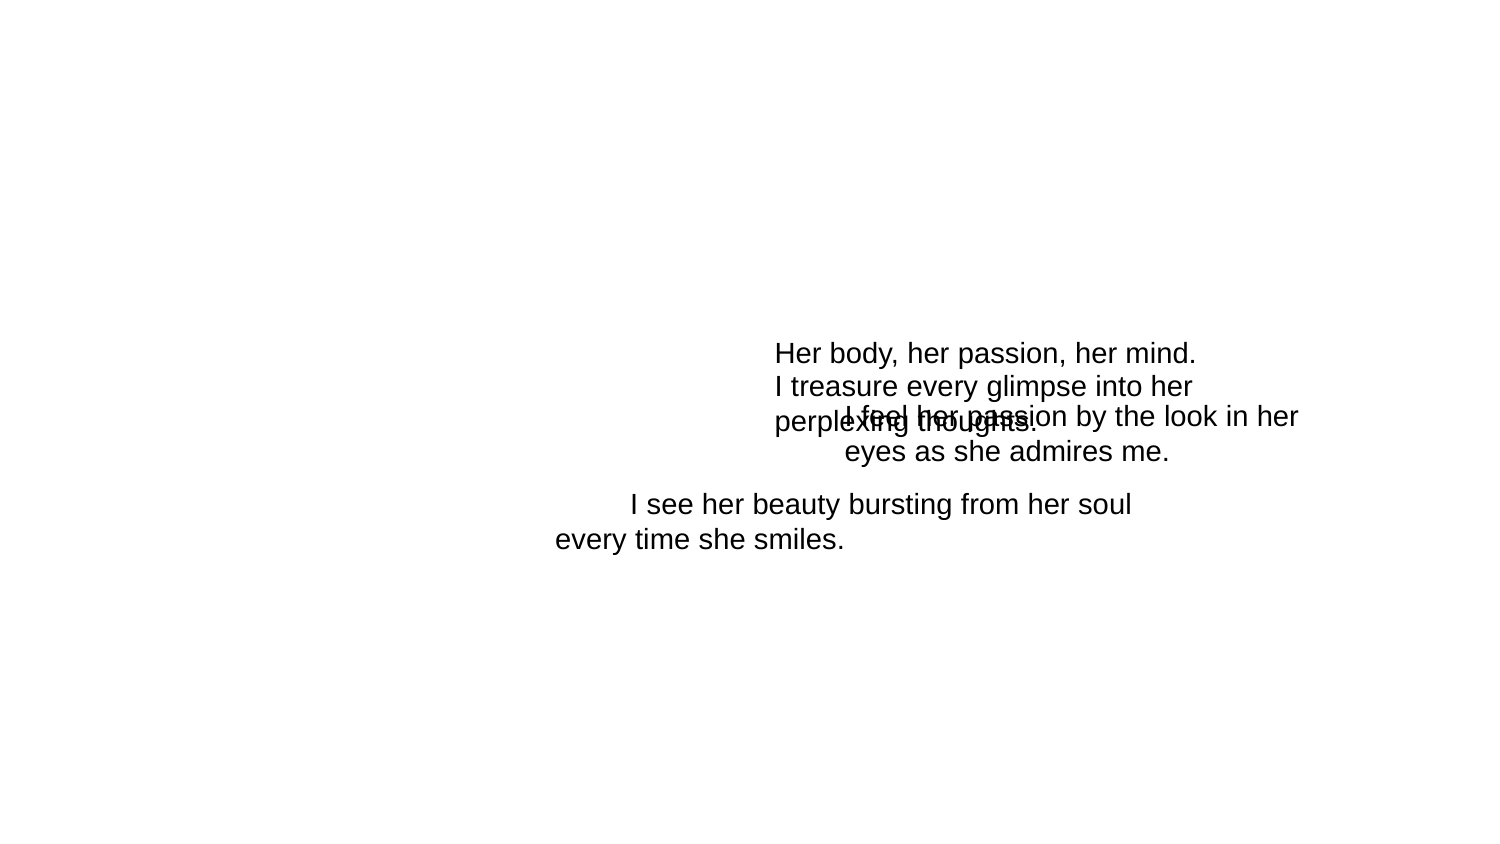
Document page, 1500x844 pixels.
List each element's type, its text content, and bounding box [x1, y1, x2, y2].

text_box I see her beauty bursting from her soul every time she smiles. [540, 470, 1214, 576]
text_box Her body, her passion, her mind. [759, 319, 1235, 352]
text_box I treasure every glimpse into her perplexing thoughts. [759, 352, 1328, 448]
text_box I feel her passion by the look in her eyes as she admires me. [829, 448, 1328, 488]
